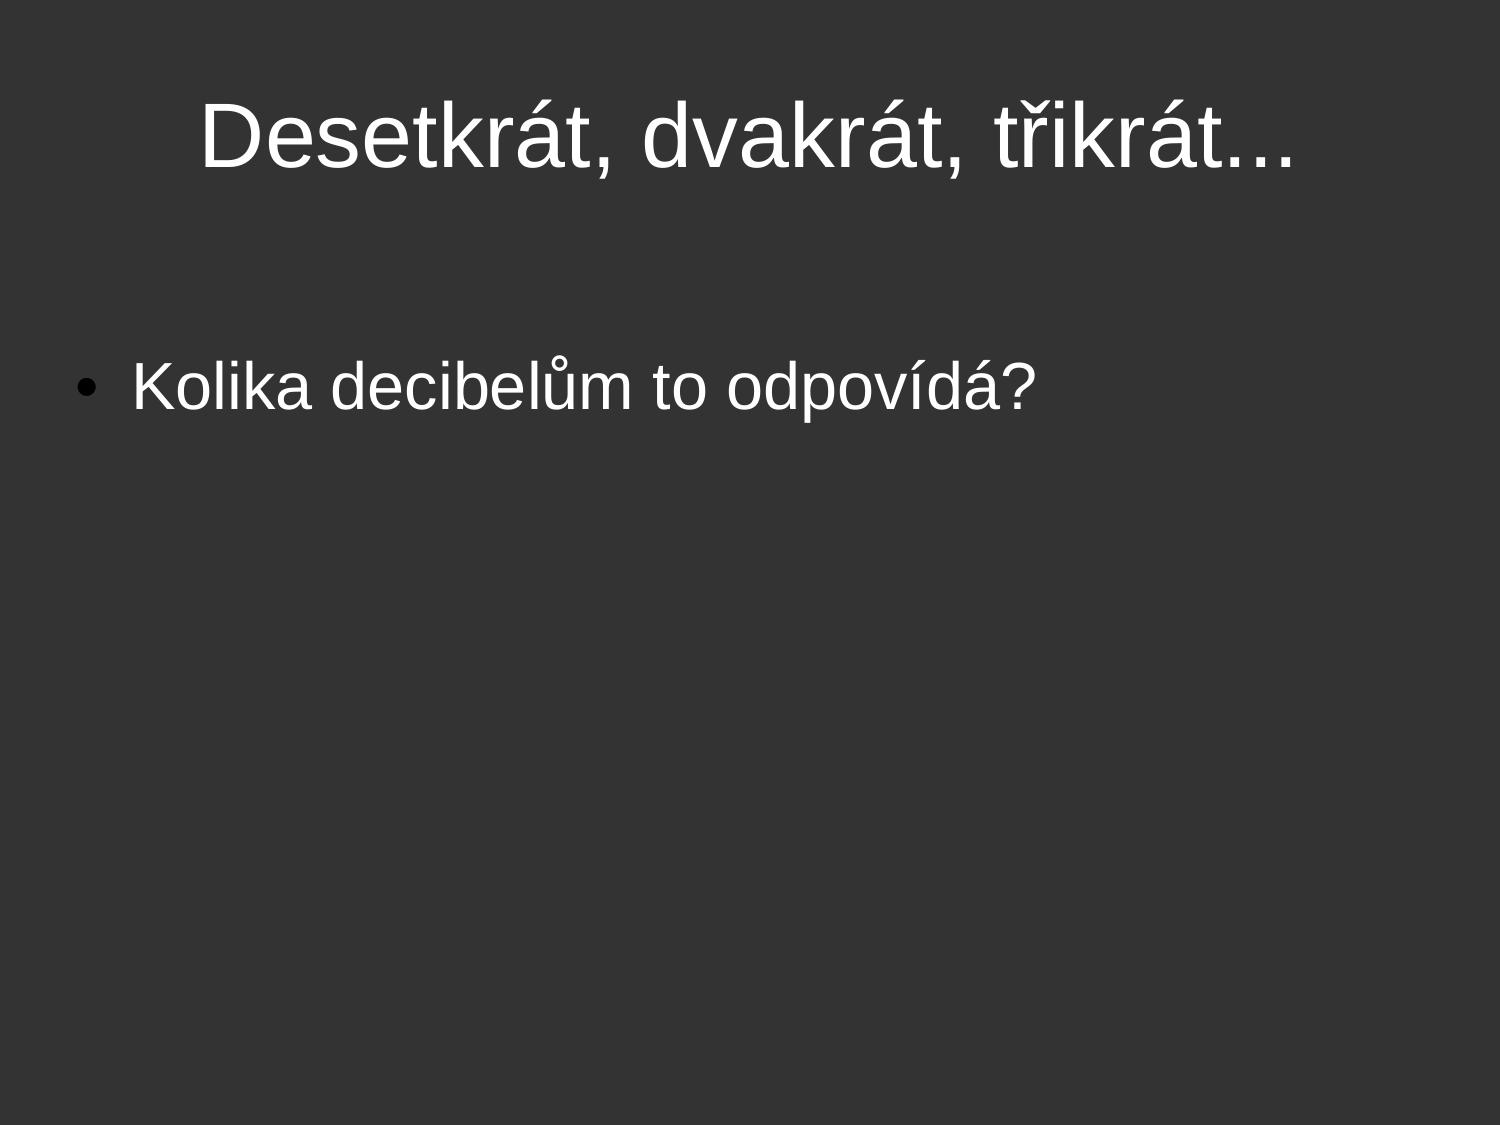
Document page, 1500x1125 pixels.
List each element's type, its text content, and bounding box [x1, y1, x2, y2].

title Desetkrát, dvakrát, třikrát... [75, 21, 1425, 257]
list Kolika decibelům to odpovídá? [75, 262, 1425, 1005]
